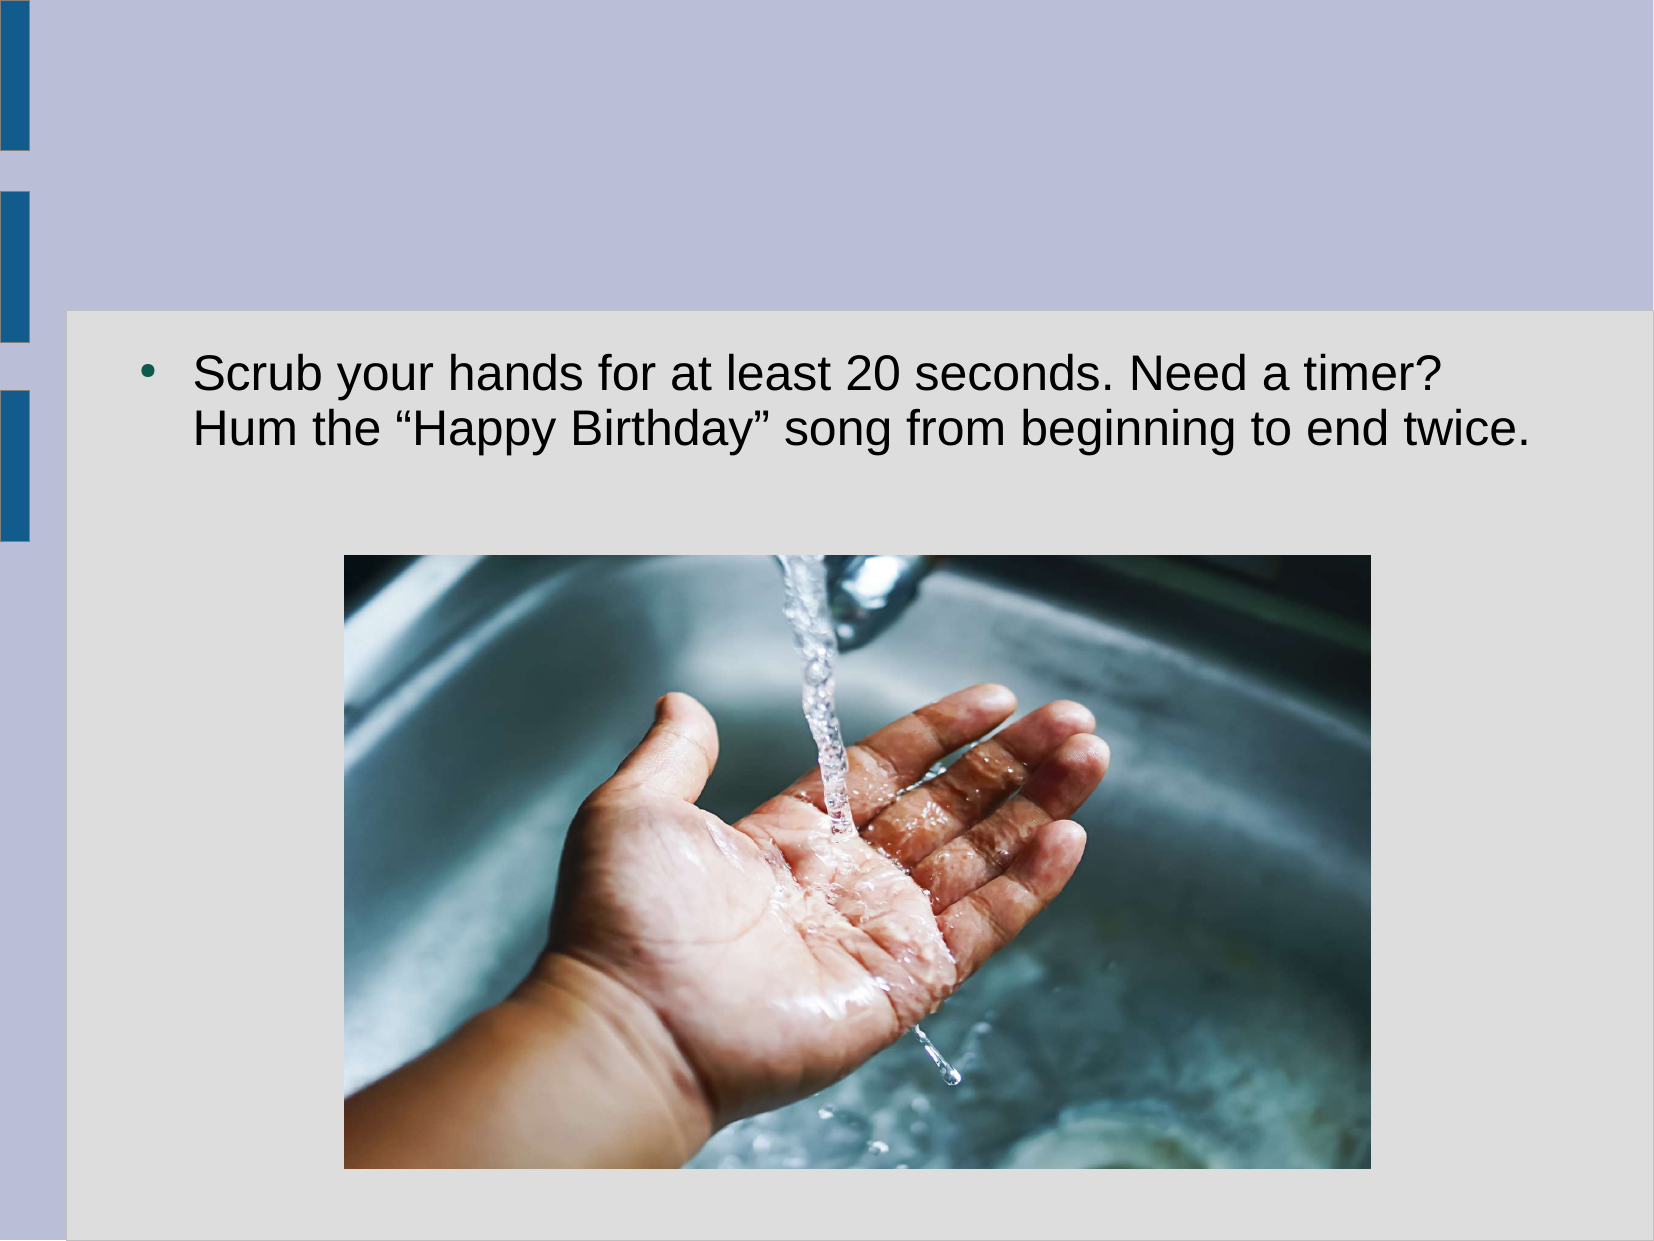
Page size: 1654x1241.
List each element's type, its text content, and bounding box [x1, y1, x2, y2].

list Scrub your hands for at least 20 seconds. Need a timer? Hum the “Happy Birthday” song from beginning to end twice. [121, 344, 1534, 1127]
picture [344, 555, 1371, 1169]
